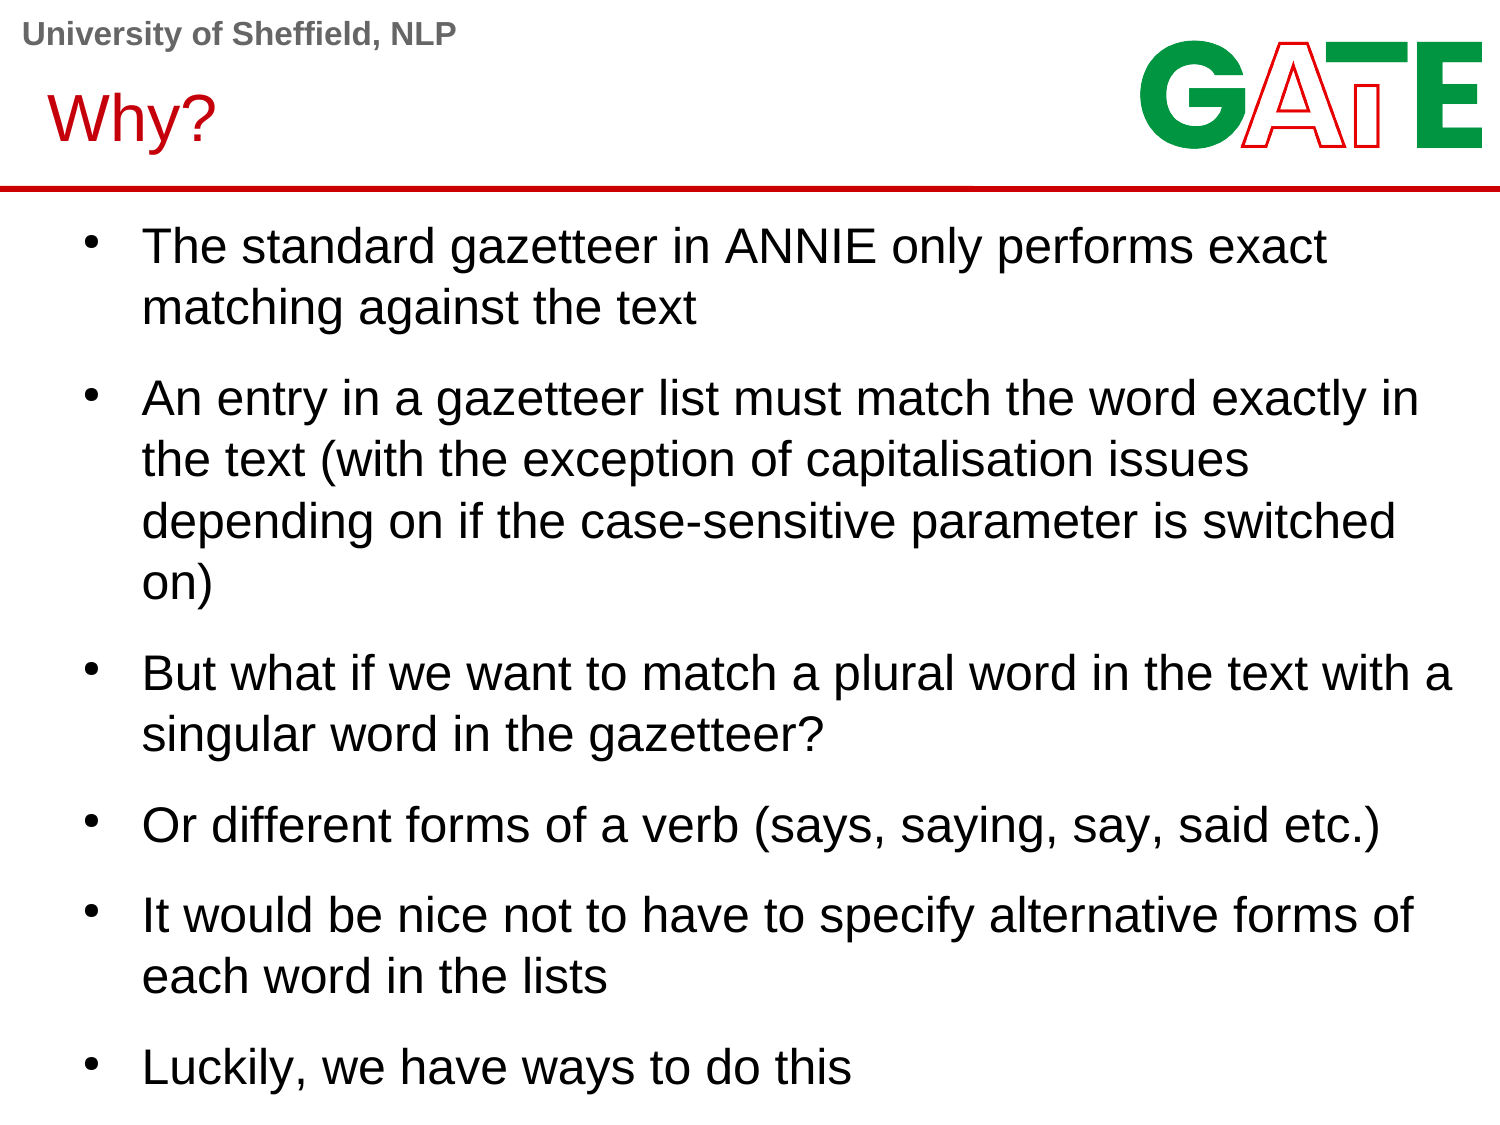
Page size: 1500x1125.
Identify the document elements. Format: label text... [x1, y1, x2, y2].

list The standard gazetteer in ANNIE only performs exact matching against the text An entry in a gazetteer list must match the word exactly in the text (with the exception of capitalisation issues depending on if the case-sensitive parameter is switched on) But what if we want to match a plural word in the text with a singular word in the gazetteer? Or different forms of a verb (says, saying, say, said etc.) It would be nice not to have to specify alternative forms of each word in the lists Luckily, we have ways to do this [82, 212, 1465, 1063]
title Why? [47, 59, 1241, 180]
picture [1133, 23, 1489, 166]
